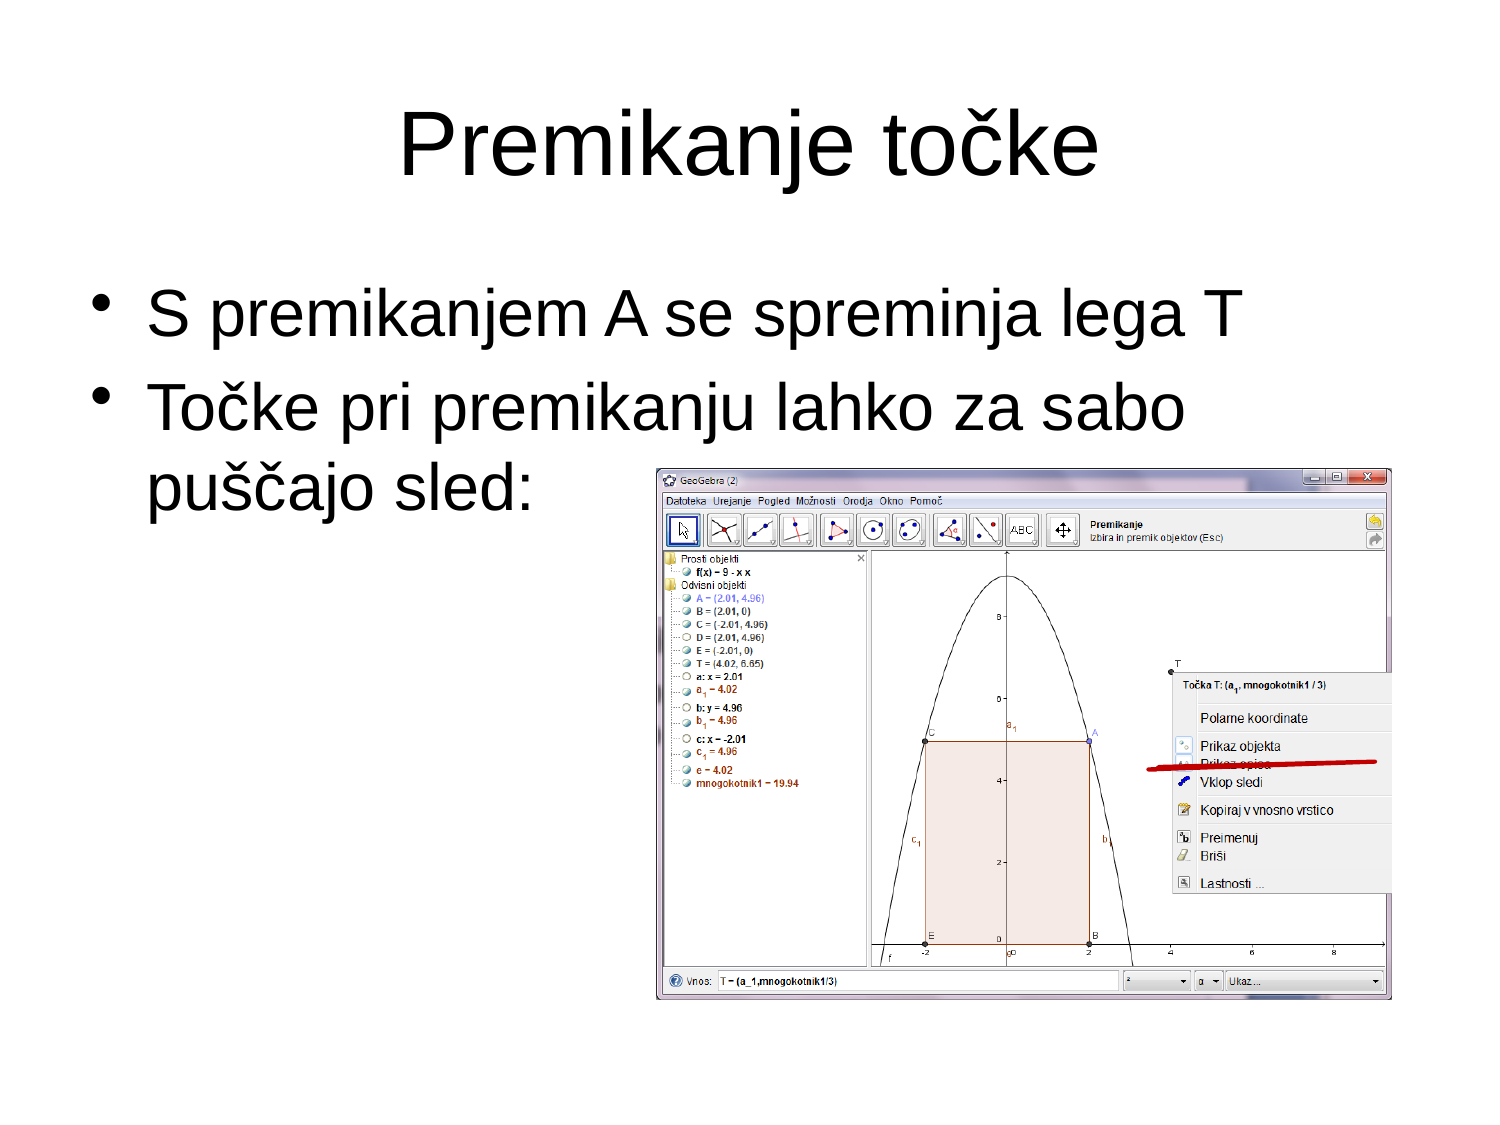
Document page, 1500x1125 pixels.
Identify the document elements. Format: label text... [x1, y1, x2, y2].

list S premikanjem A se spreminja lega T Točke pri premikanju lahko za sabo puščajo sled: [75, 262, 1425, 1005]
title Premikanje točke [75, 45, 1425, 233]
picture [656, 468, 1392, 1000]
